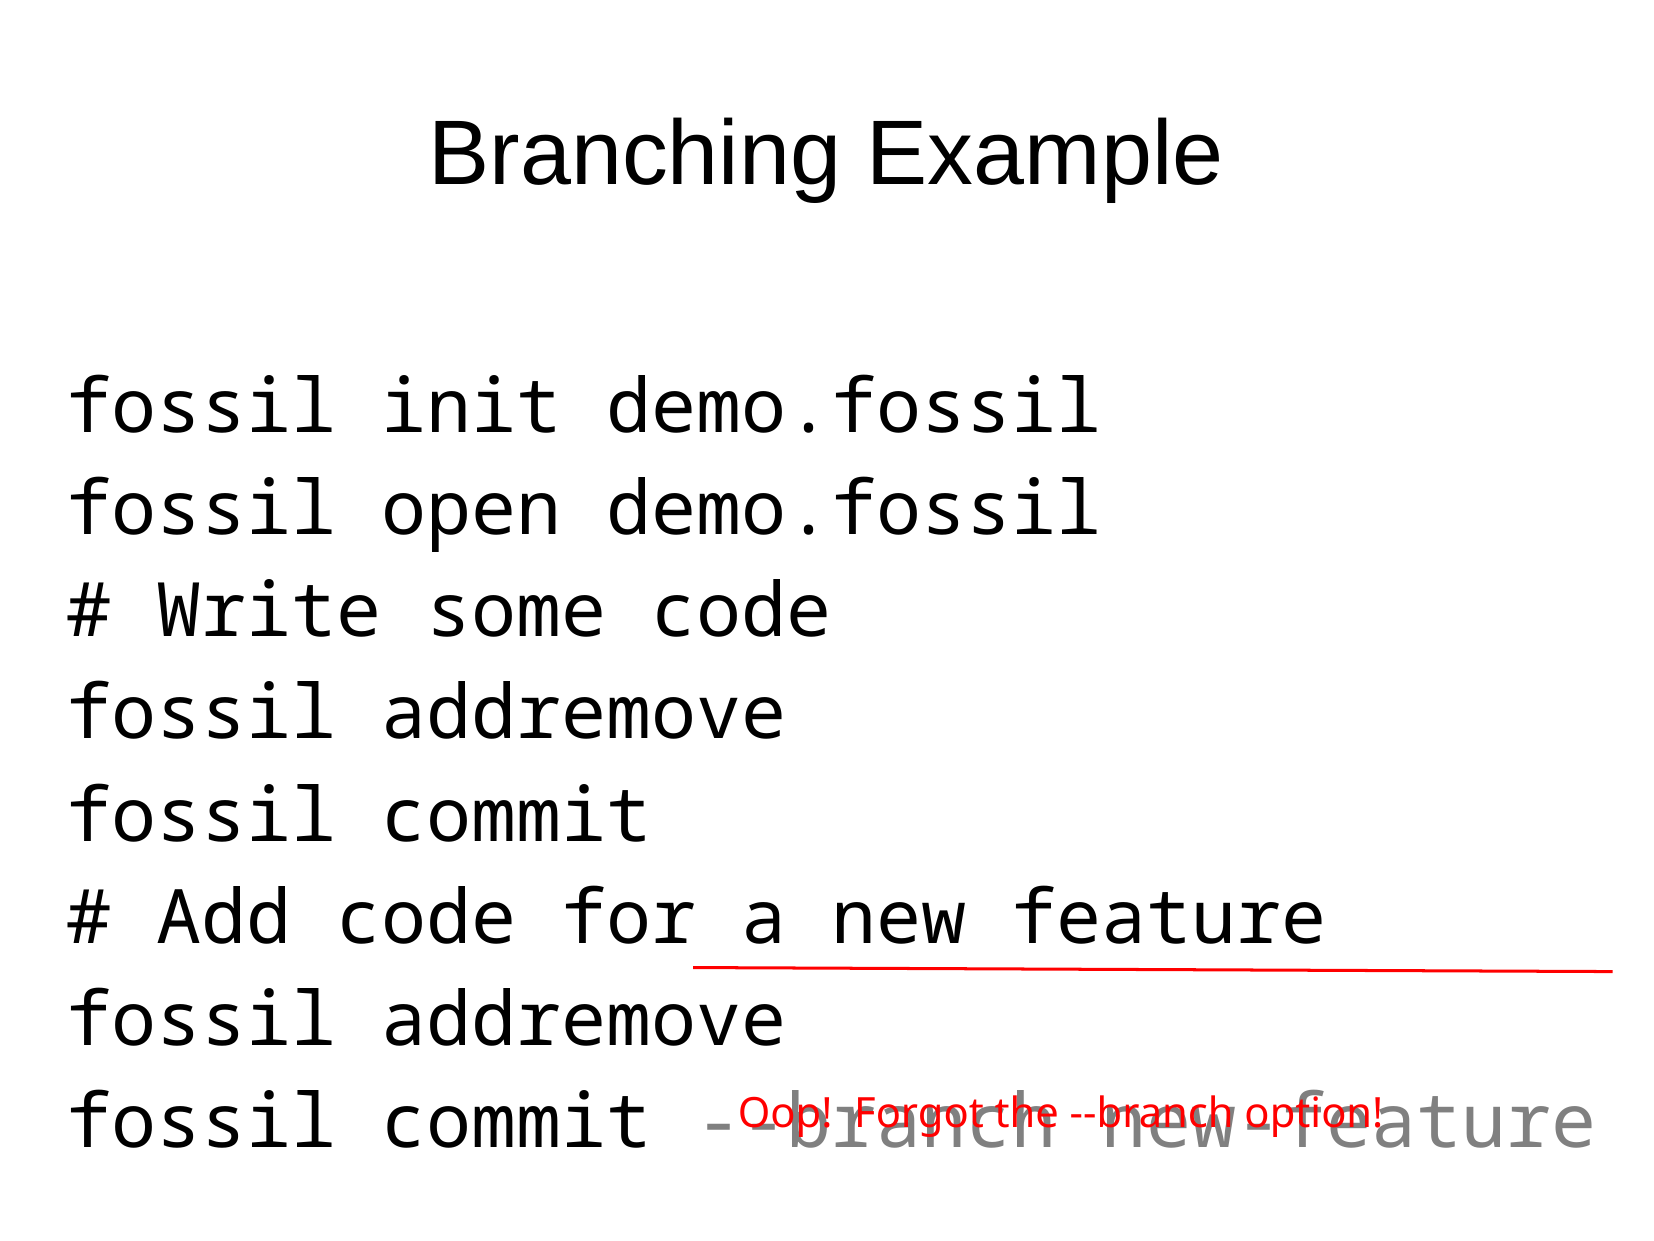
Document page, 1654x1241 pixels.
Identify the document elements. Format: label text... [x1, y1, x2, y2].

text_box fossil init demo.fossil fossil open demo.fossil # Write some code fossil addremove fossil commit # Add code for a new feature fossil addremove fossil commit --branch new-feature [51, 344, 1600, 1020]
title Branching Example [82, 49, 1571, 257]
text_box Oop! Forgot the --branch option! [723, 1075, 1599, 1158]
